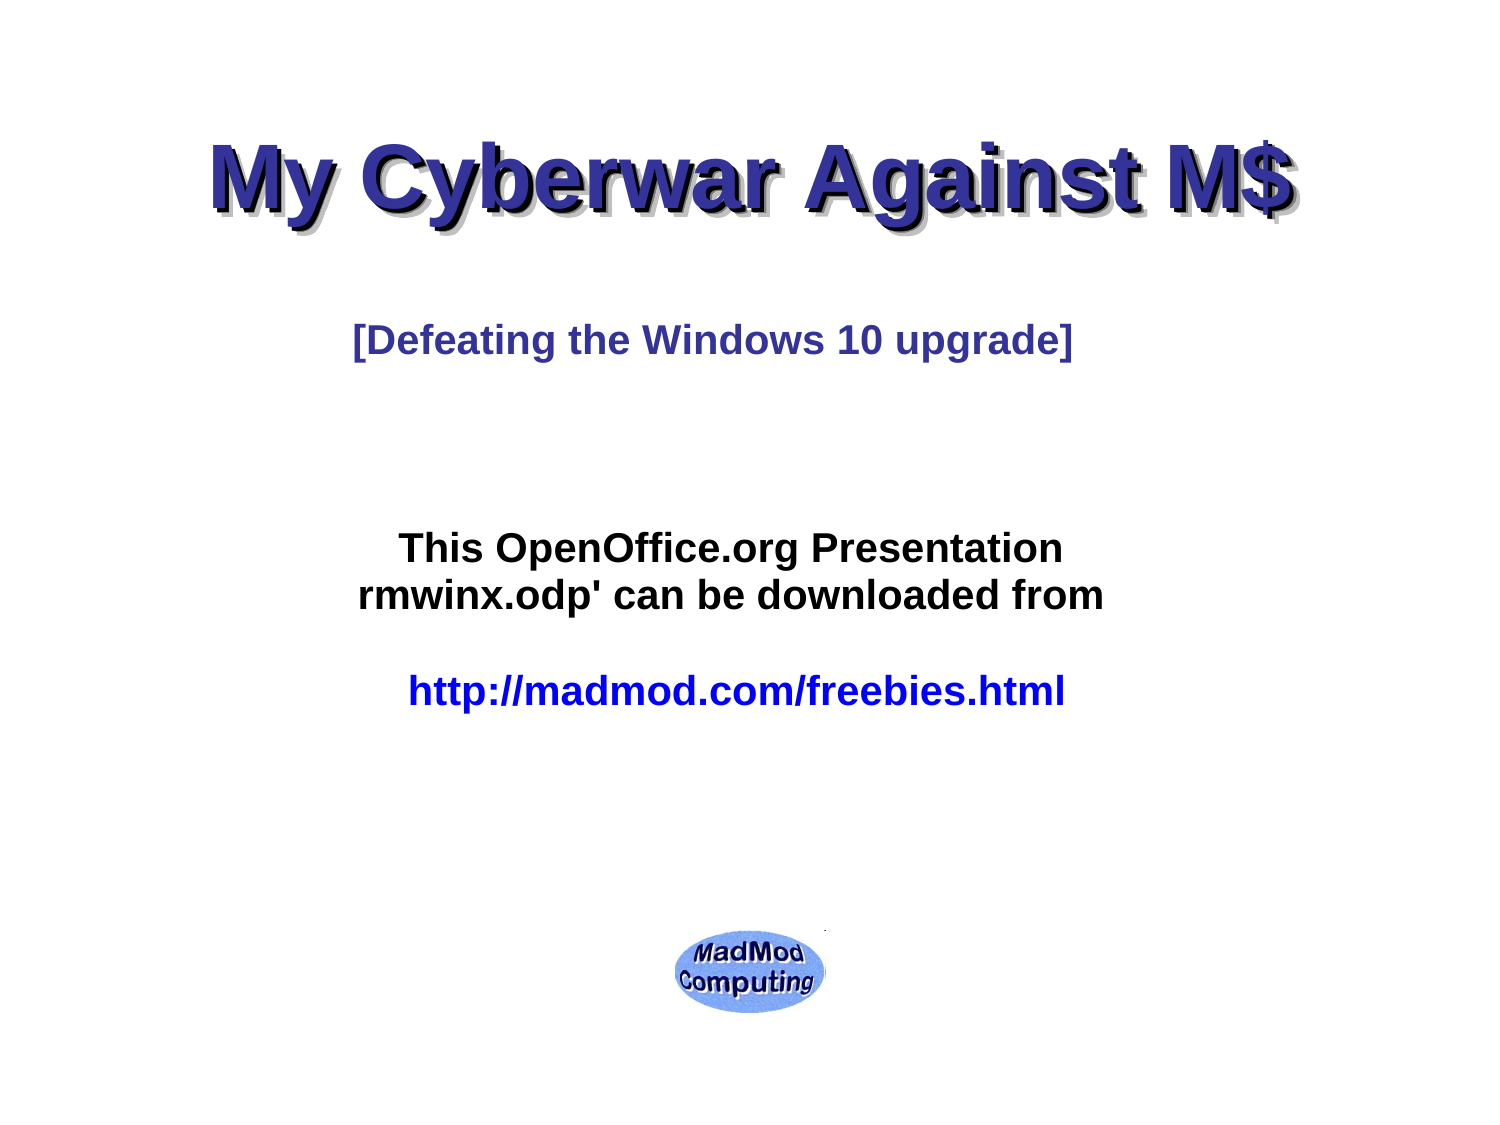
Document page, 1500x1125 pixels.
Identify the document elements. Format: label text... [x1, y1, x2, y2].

title My Cyberwar Against M$ [187, 116, 1313, 238]
text_box [Defeating the Windows 10 upgrade] [337, 299, 1163, 376]
picture [675, 930, 826, 1013]
subtitle This OpenOffice.org Presentation rmwinx.odp' can be downloaded from http://madmod.com/freebies.html [225, 525, 1163, 732]
